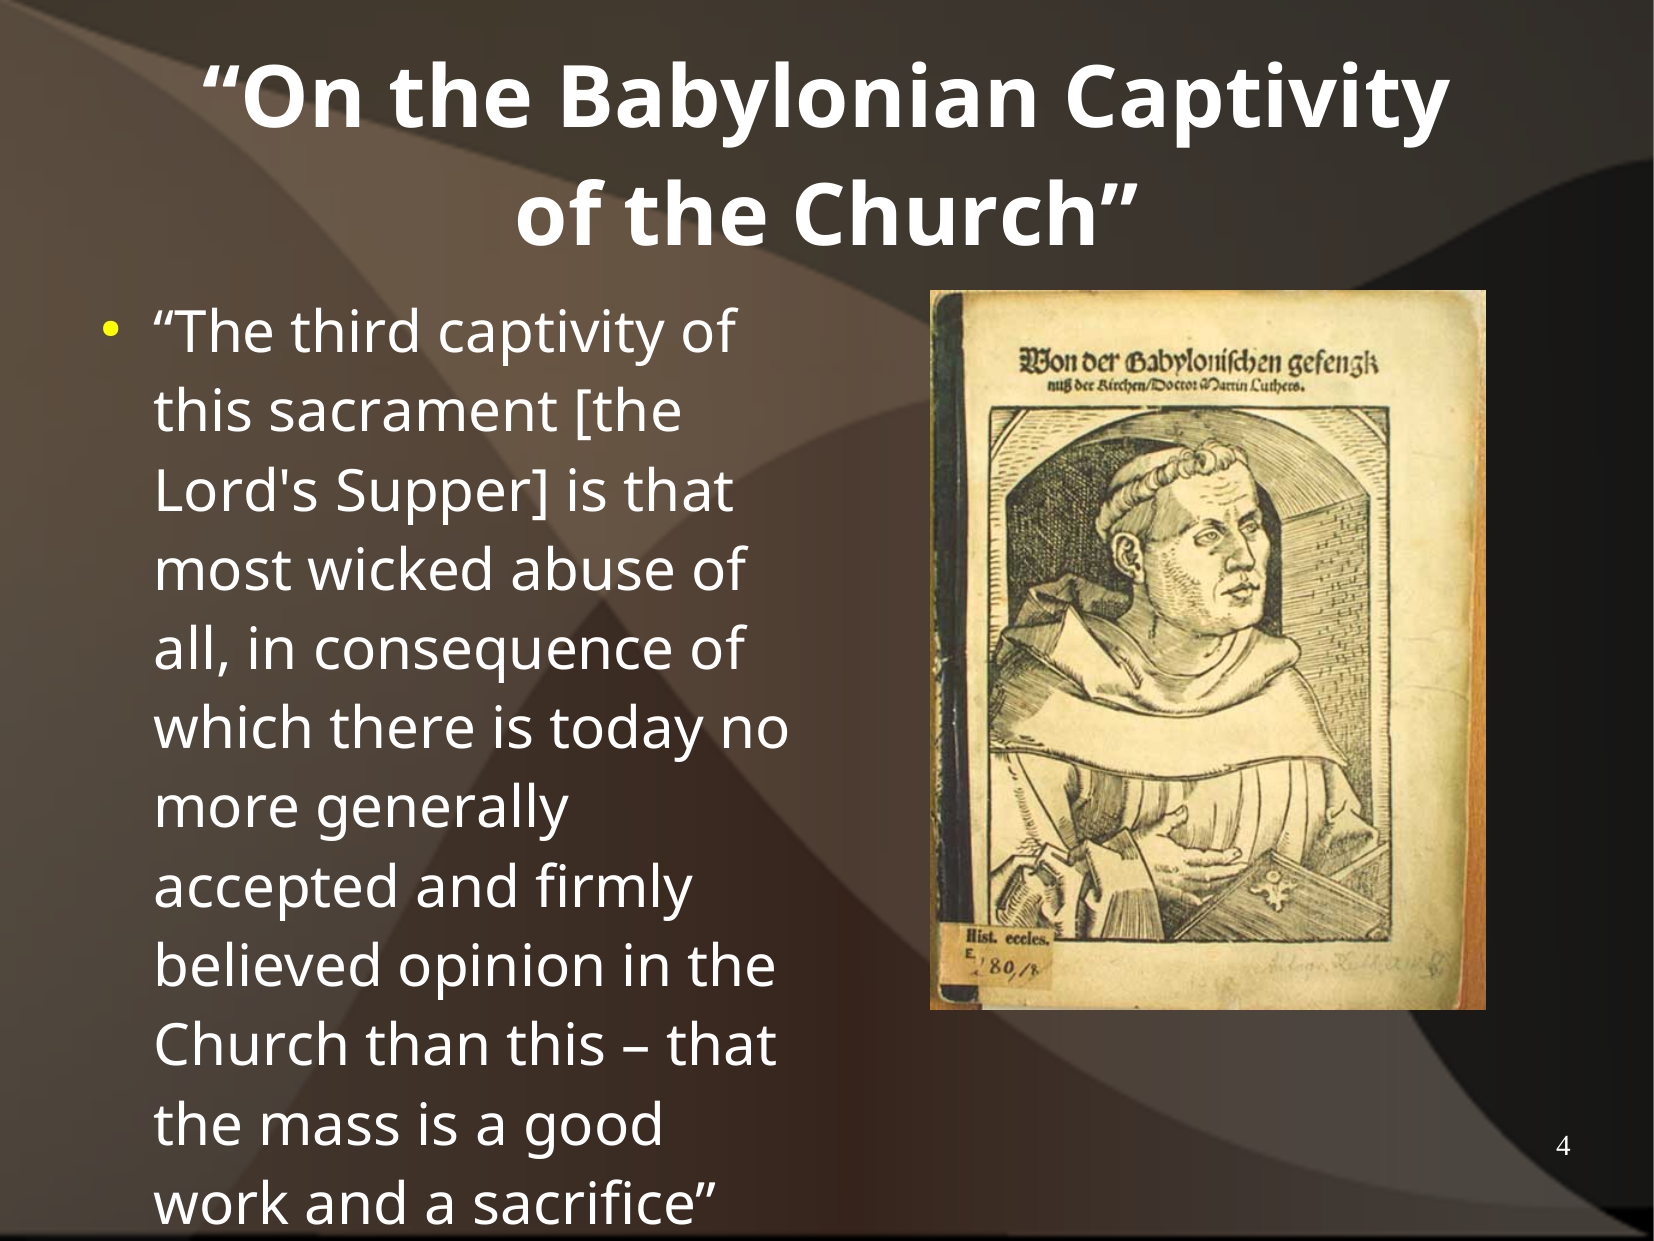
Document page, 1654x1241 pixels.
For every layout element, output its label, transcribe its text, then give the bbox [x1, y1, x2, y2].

list “The third captivity of this sacrament [the Lord's Supper] is that most wicked abuse of all, in consequence of which there is today no more generally accepted and firmly believed opinion in the Church than this – that the mass is a good work and a sacrifice” (2.37). [82, 290, 809, 1010]
title “On the Babylonian Captivity of the Church” [82, 49, 1571, 257]
picture [0, 0, 1654, 1241]
